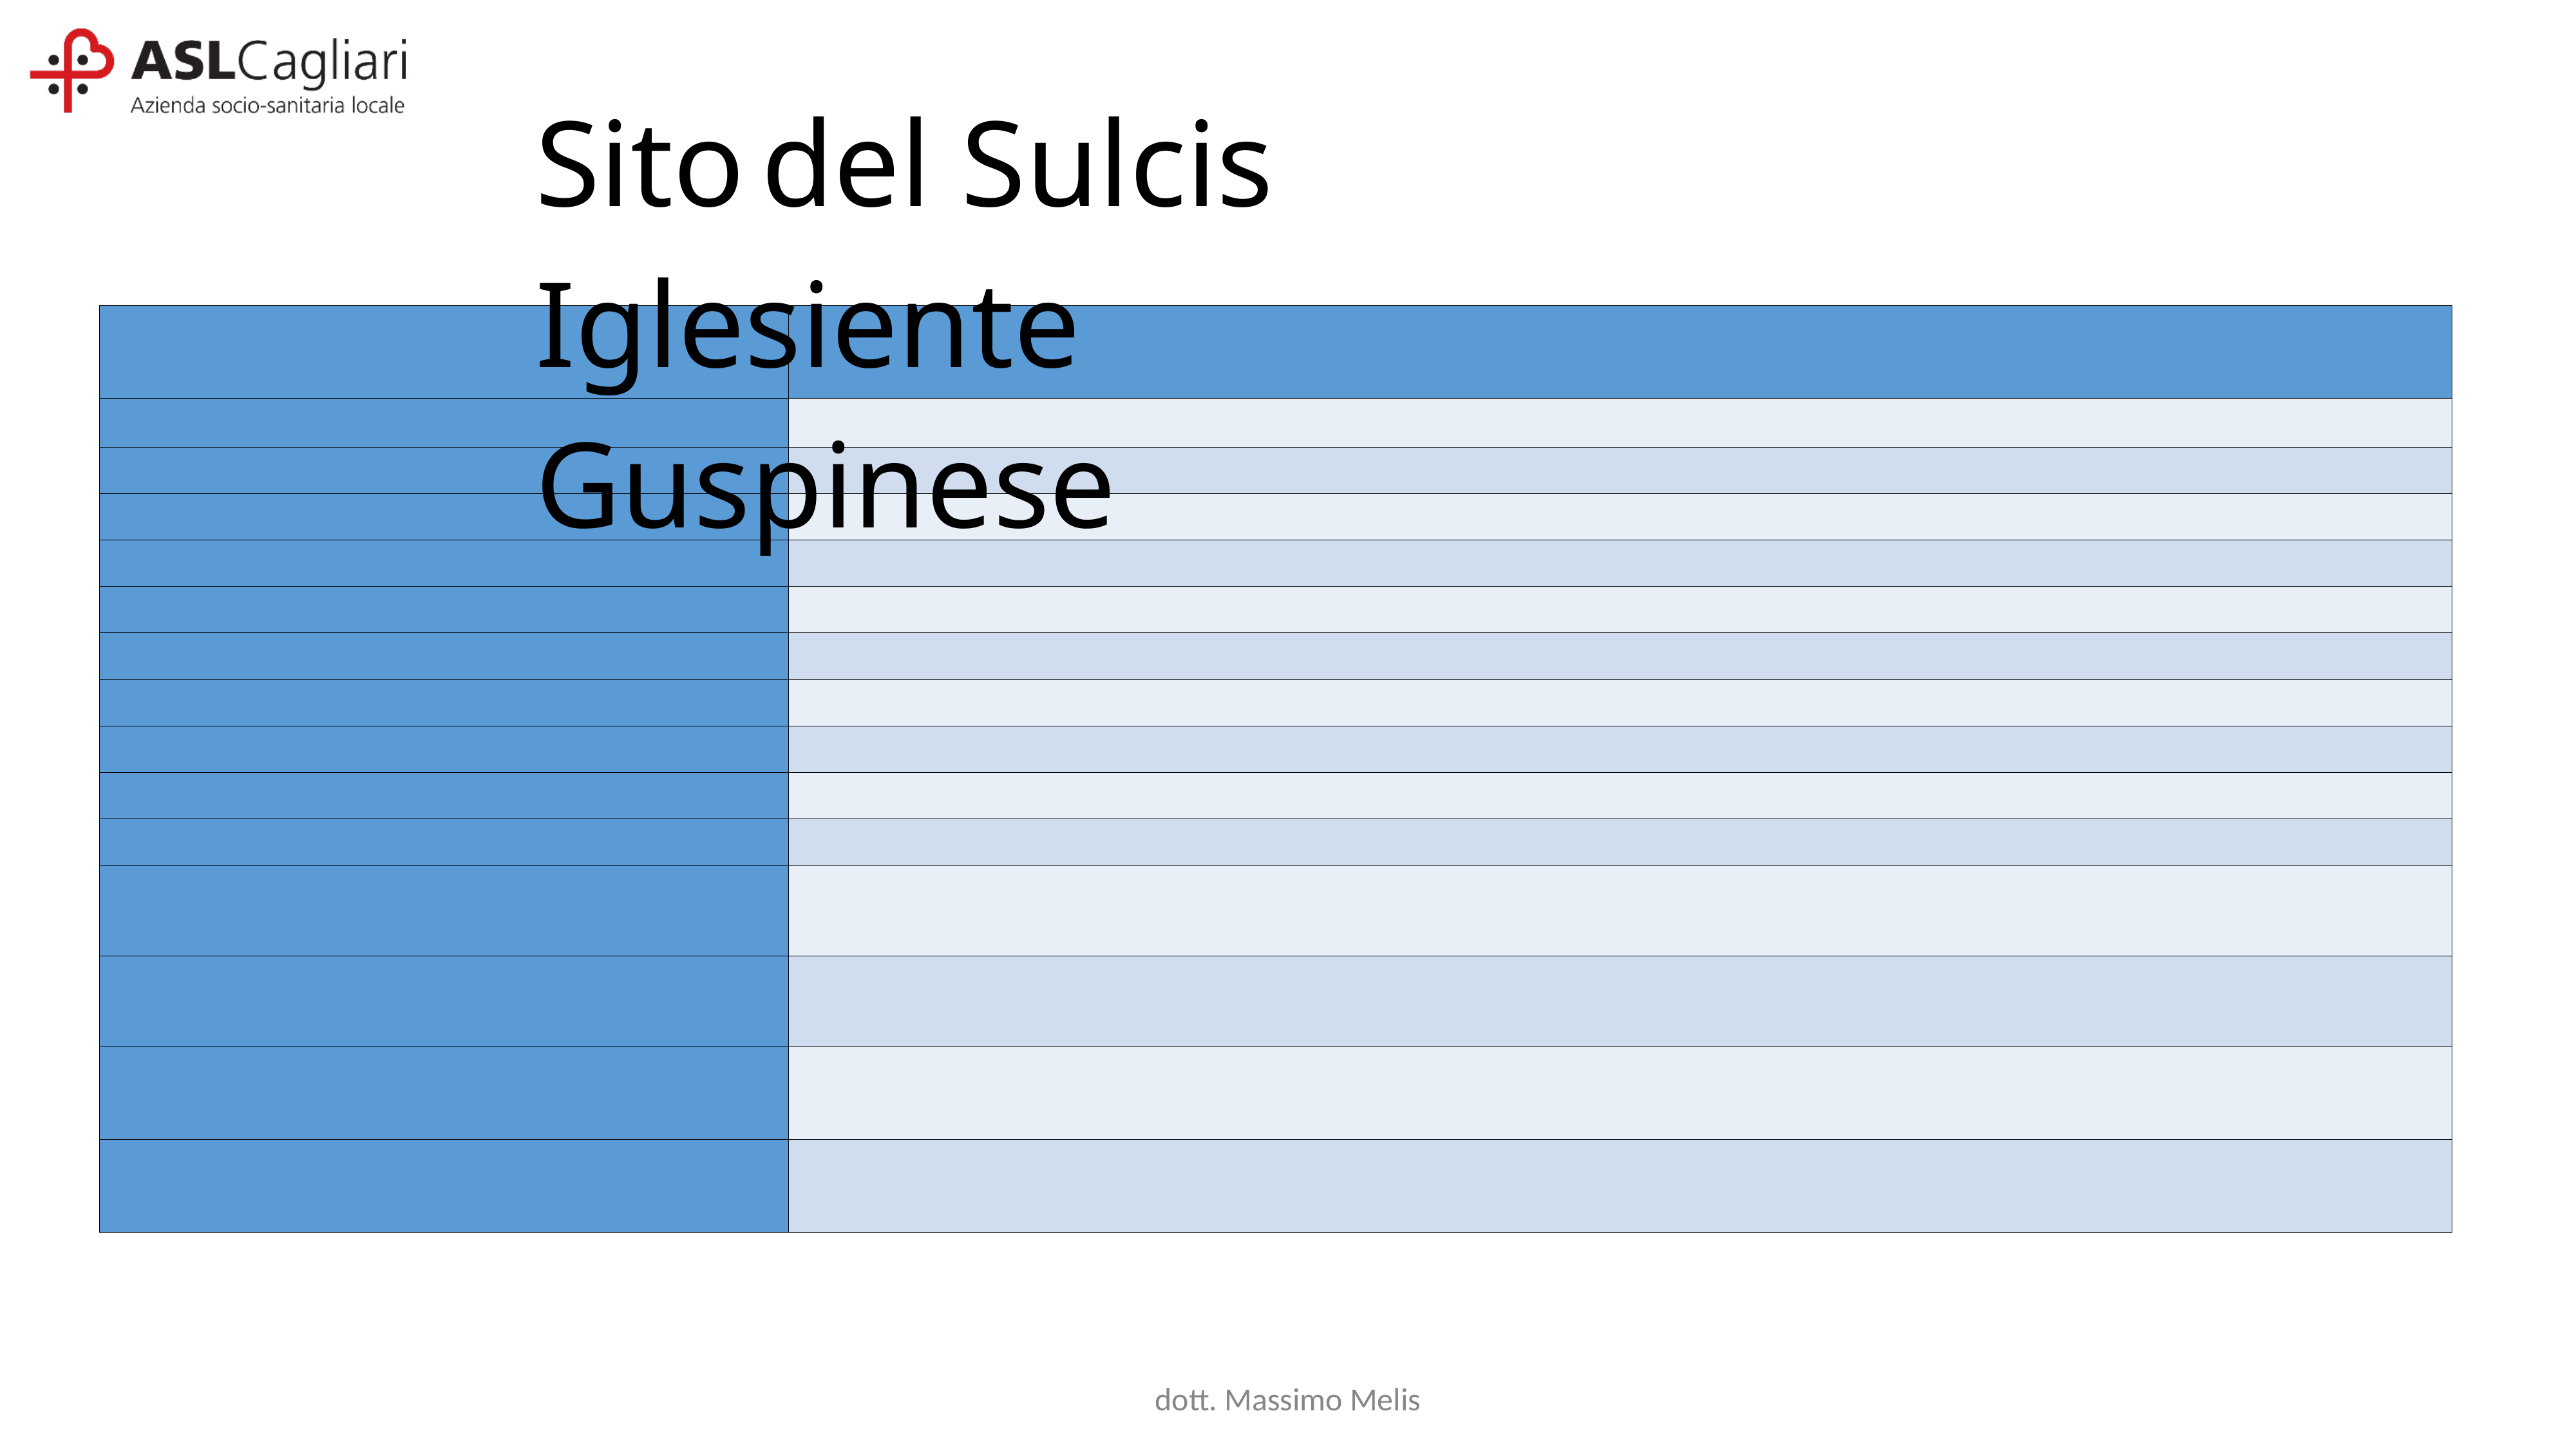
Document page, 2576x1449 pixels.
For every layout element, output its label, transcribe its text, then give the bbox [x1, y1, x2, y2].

table_cell [943, 471, 976, 489]
table_cell [100, 1140, 788, 1232]
table_cell [100, 448, 562, 493]
table_cell [789, 633, 2452, 679]
table_cell [100, 540, 788, 586]
table_cell [553, 448, 788, 493]
table_cell [789, 540, 2452, 586]
table_cell [770, 520, 788, 540]
table_cell [100, 399, 788, 447]
table_cell [100, 819, 788, 865]
table_cell [789, 448, 2452, 493]
table_cell [100, 866, 788, 956]
table_cell [789, 587, 2452, 632]
table_cell [100, 633, 788, 679]
table_cell [789, 956, 2452, 1046]
table_cell [771, 494, 788, 520]
table_cell [789, 866, 2452, 956]
table_cell [789, 773, 2452, 819]
table_cell [789, 472, 806, 493]
table_cell [789, 1047, 2452, 1139]
table_cell [789, 819, 2452, 865]
table_cell [641, 494, 674, 520]
table_cell [789, 680, 2452, 726]
table_cell [100, 587, 788, 632]
table_cell [100, 1047, 788, 1139]
table_cell [1066, 471, 1099, 489]
table_cell [100, 956, 788, 1046]
table_cell [789, 1140, 2452, 1232]
table_cell [554, 494, 601, 520]
table_cell [771, 472, 788, 493]
table_cell [100, 726, 788, 772]
table_cell [100, 494, 761, 540]
table_cell [100, 680, 788, 726]
picture [29, 25, 406, 120]
table_cell [874, 472, 906, 493]
table_cell [789, 399, 2452, 447]
table_cell [789, 726, 2452, 772]
table_cell [100, 773, 788, 819]
table_cell [789, 494, 2452, 540]
table_cell [789, 494, 806, 520]
table_header [1492, 306, 2452, 398]
table_header [100, 306, 526, 398]
text_box dott. Massimo Melis [863, 1381, 1714, 1424]
text_box Sito del Sulcis Iglesiente Guspinese [526, 75, 1492, 439]
